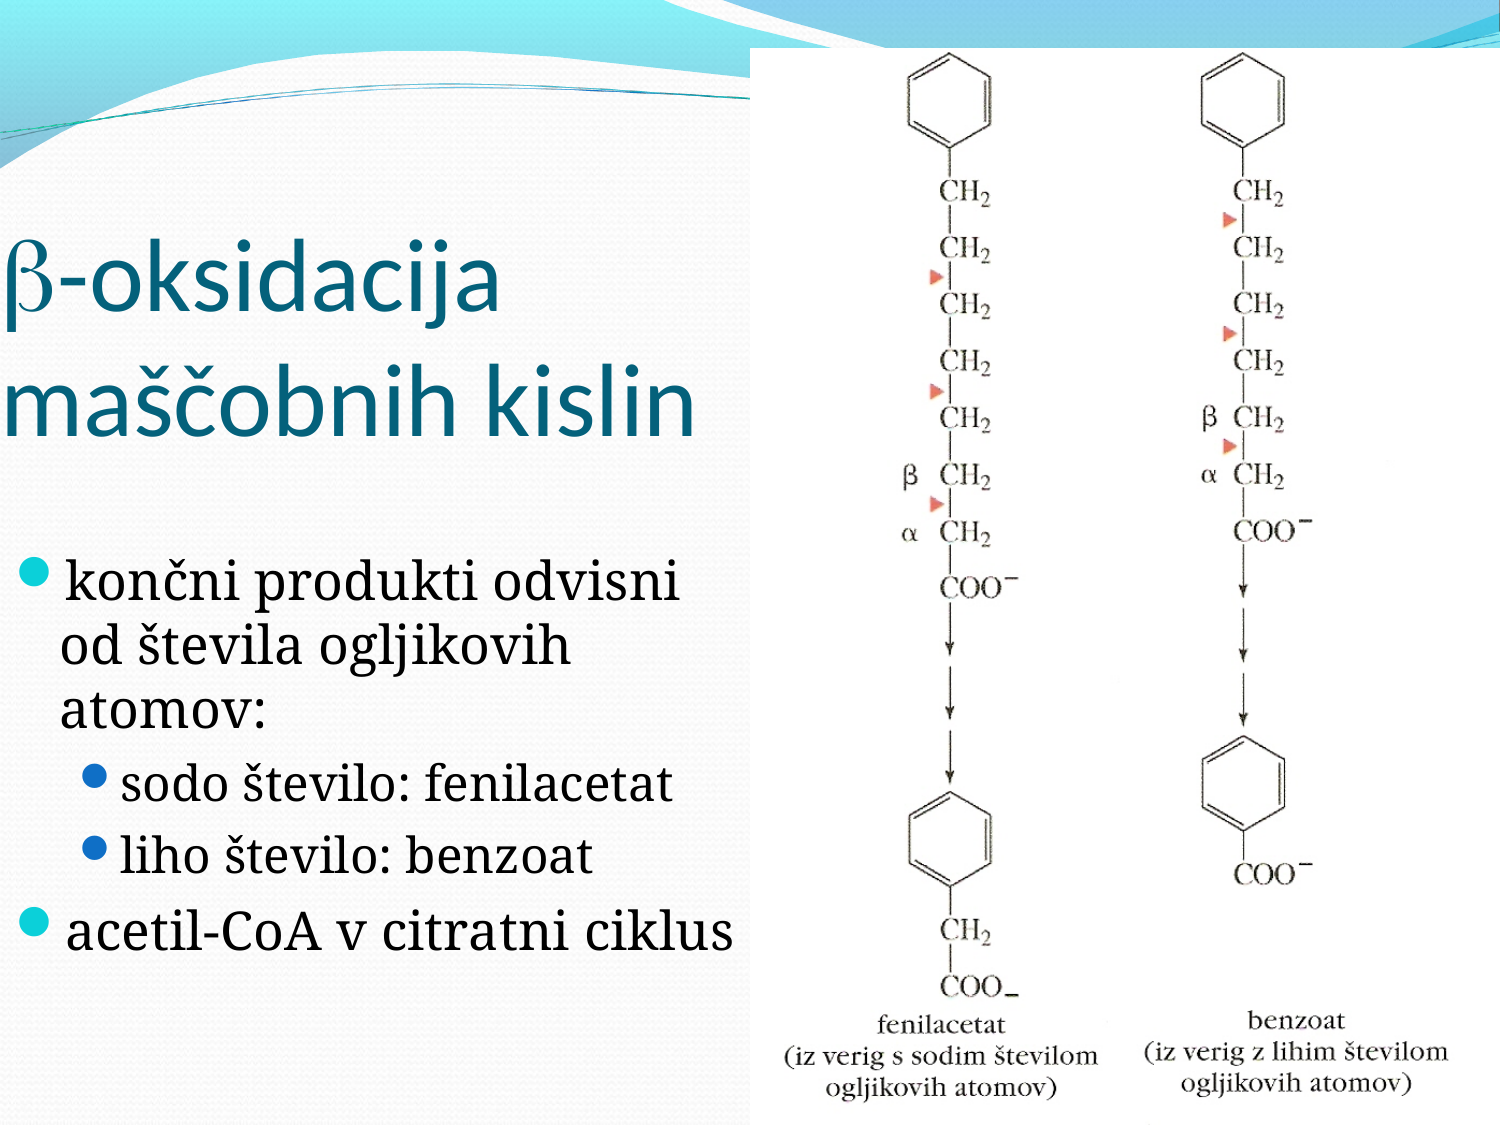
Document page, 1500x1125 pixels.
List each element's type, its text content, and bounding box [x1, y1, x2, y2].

list končni produkti odvisni od števila ogljikovih atomov: sodo število: fenilacetat liho število: benzoat acetil-CoA v citratni ciklus [0, 539, 750, 973]
title -oksidacija maščobnih kislin [0, 74, 750, 457]
picture [0, 0, 1500, 1125]
